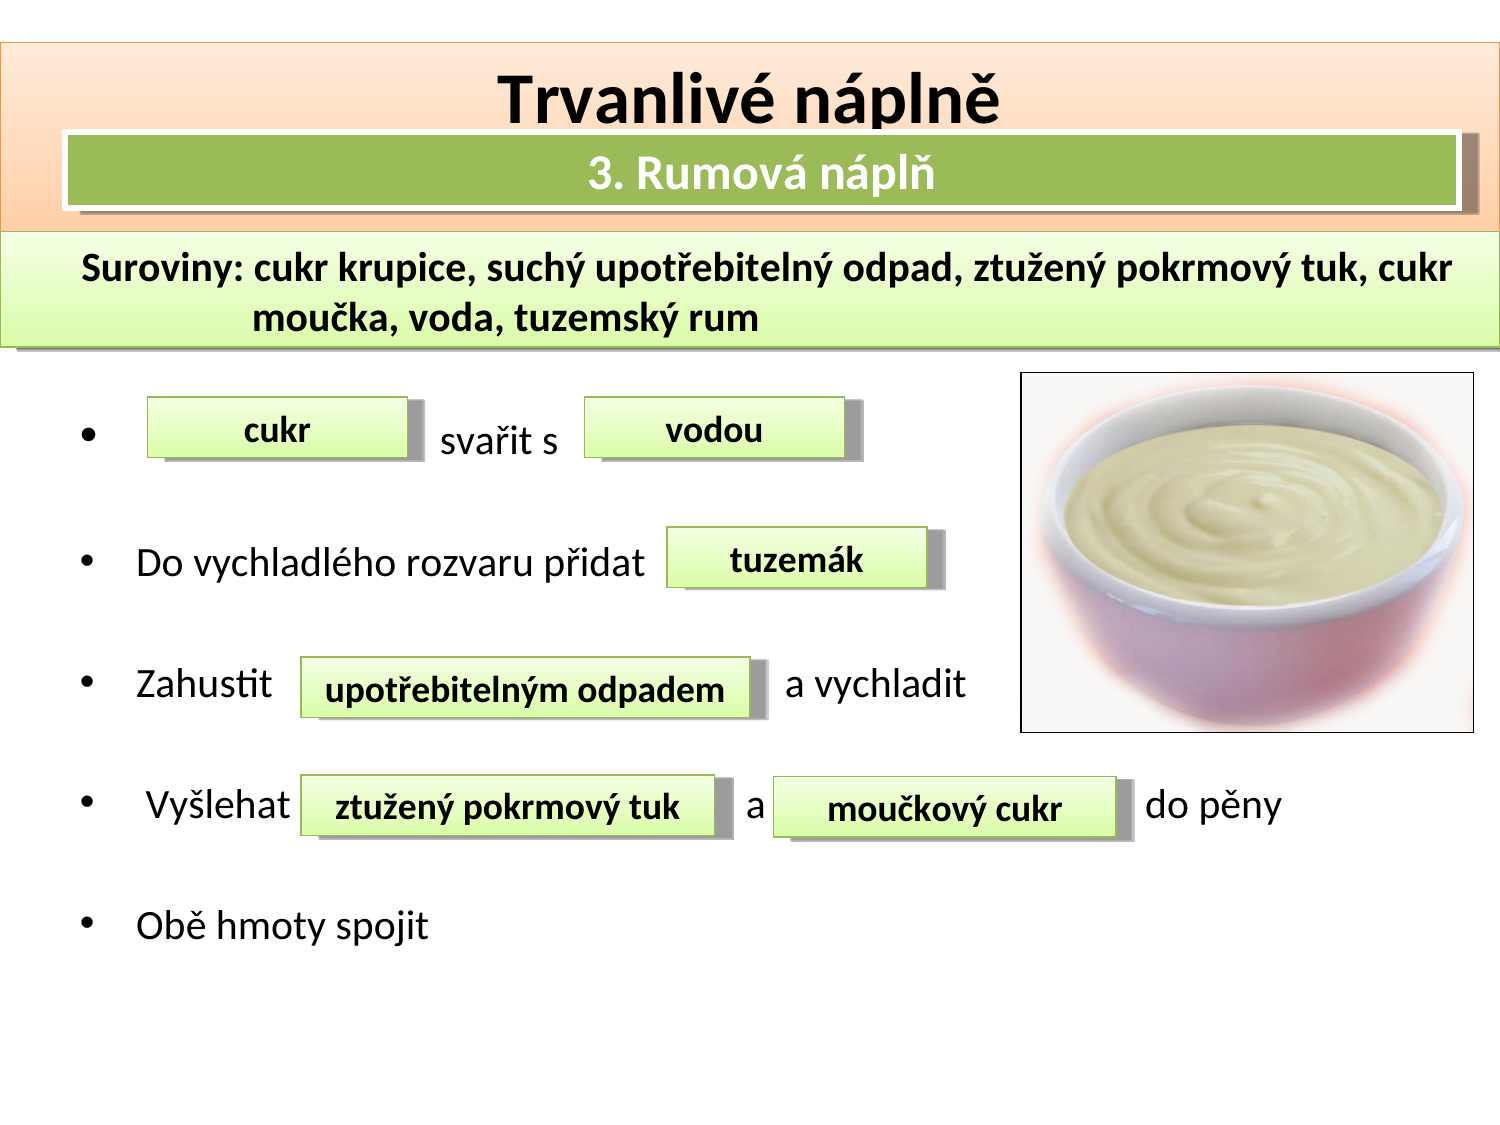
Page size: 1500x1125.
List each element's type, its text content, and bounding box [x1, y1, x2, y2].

text_box 3. Rumová náplň [64, 132, 1459, 208]
text_box Trvanlivé náplně [0, 42, 1500, 231]
text_box moučkový cukr [773, 776, 1117, 837]
list svařit s Do vychladlého rozvaru přidat Zahustit a vychladit Vyšlehat a do pěny Obě hmoty spojit [64, 348, 1415, 1125]
text_box upotřebitelným odpadem [301, 656, 750, 718]
text_box Suroviny: cukr krupice, suchý upotřebitelný odpad, ztužený pokrmový tuk, cukr moučka, voda, tuzemský rum [0, 231, 1500, 348]
text_box tuzemák [667, 527, 928, 588]
text_box cukr [147, 397, 408, 458]
picture [1021, 373, 1473, 732]
text_box ztužený pokrmový tuk [301, 774, 715, 836]
text_box vodou [584, 397, 845, 458]
